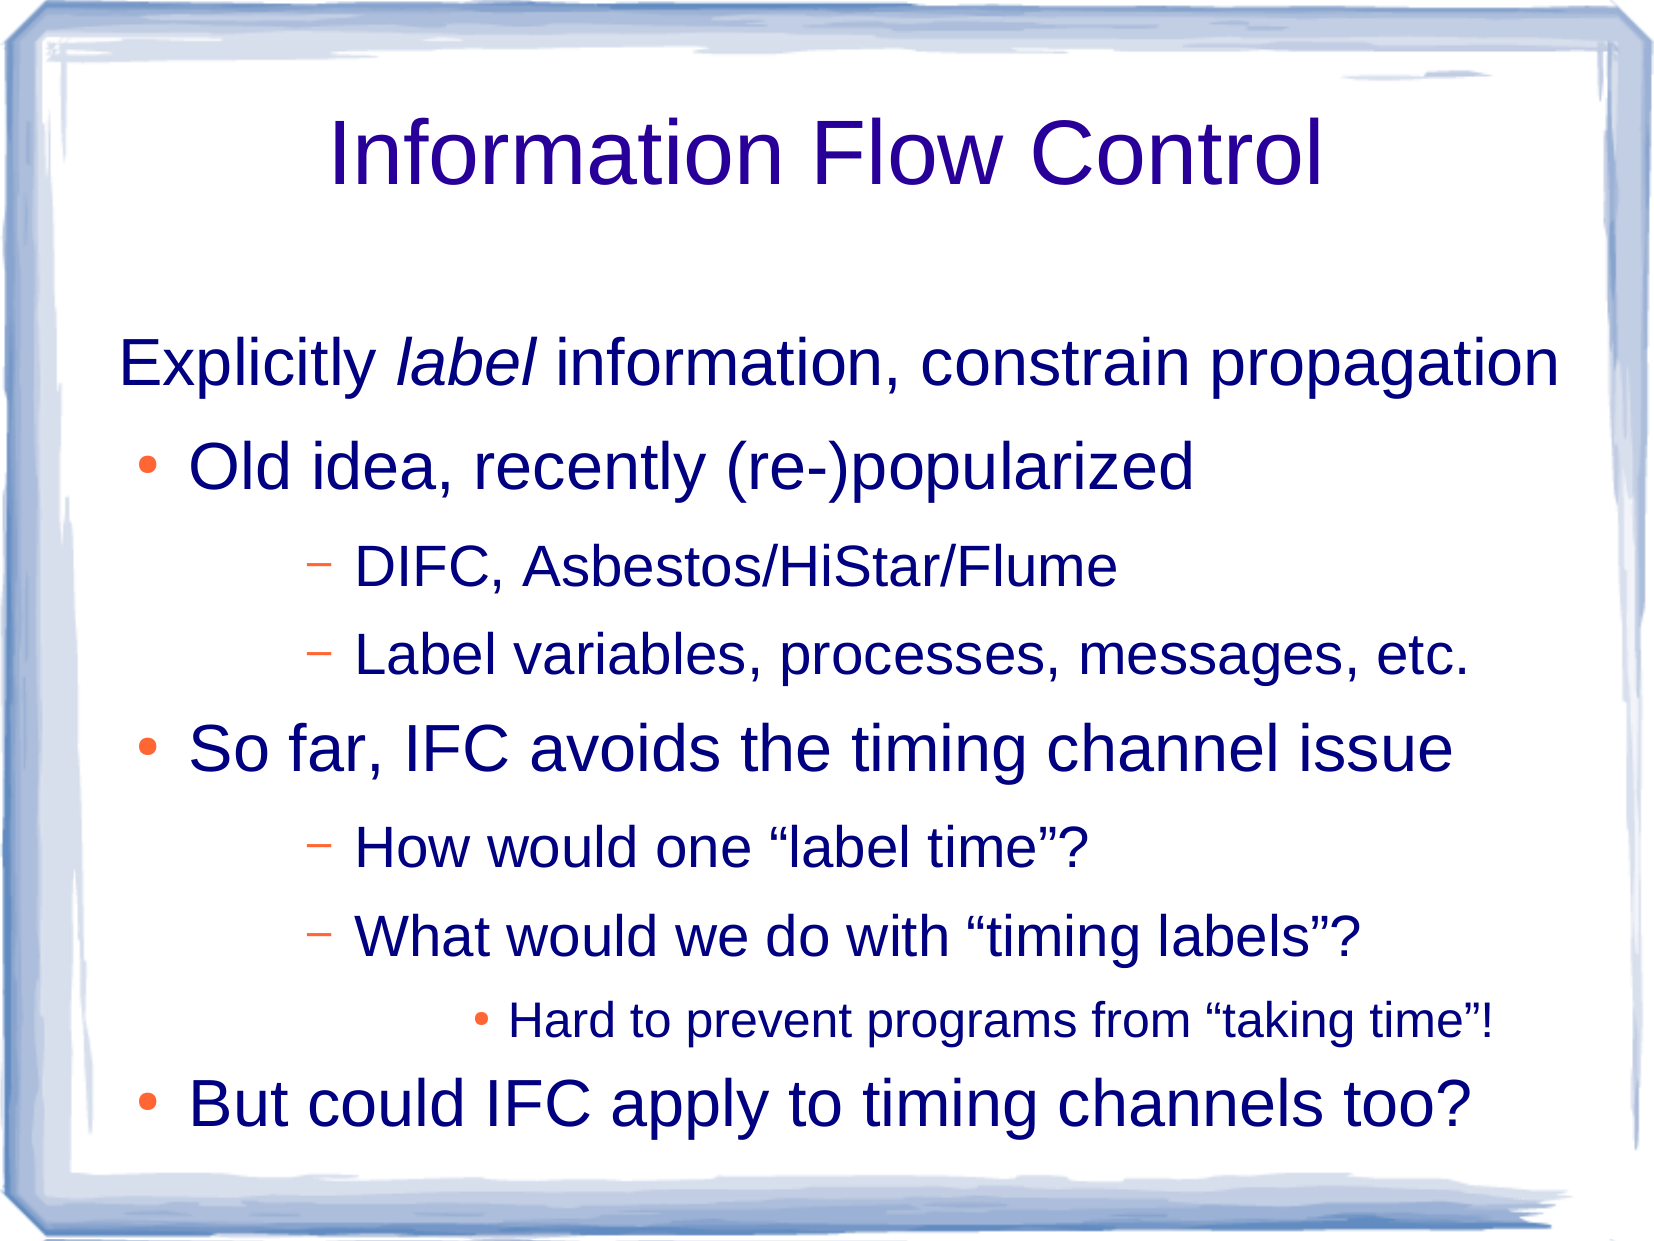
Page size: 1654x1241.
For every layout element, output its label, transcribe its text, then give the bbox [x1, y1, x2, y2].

title Information Flow Control [82, 49, 1571, 257]
picture [0, 0, 1654, 1241]
list Explicitly label information, constrain propagation Old idea, recently (re-)popularized DIFC, Asbestos/HiStar/Flume Label variables, processes, messages, etc. So far, IFC avoids the timing channel issue How would one “label time”? What would we do with “timing labels”? Hard to prevent programs from “taking time”! But could IFC apply to timing channels too? [118, 324, 1571, 1140]
